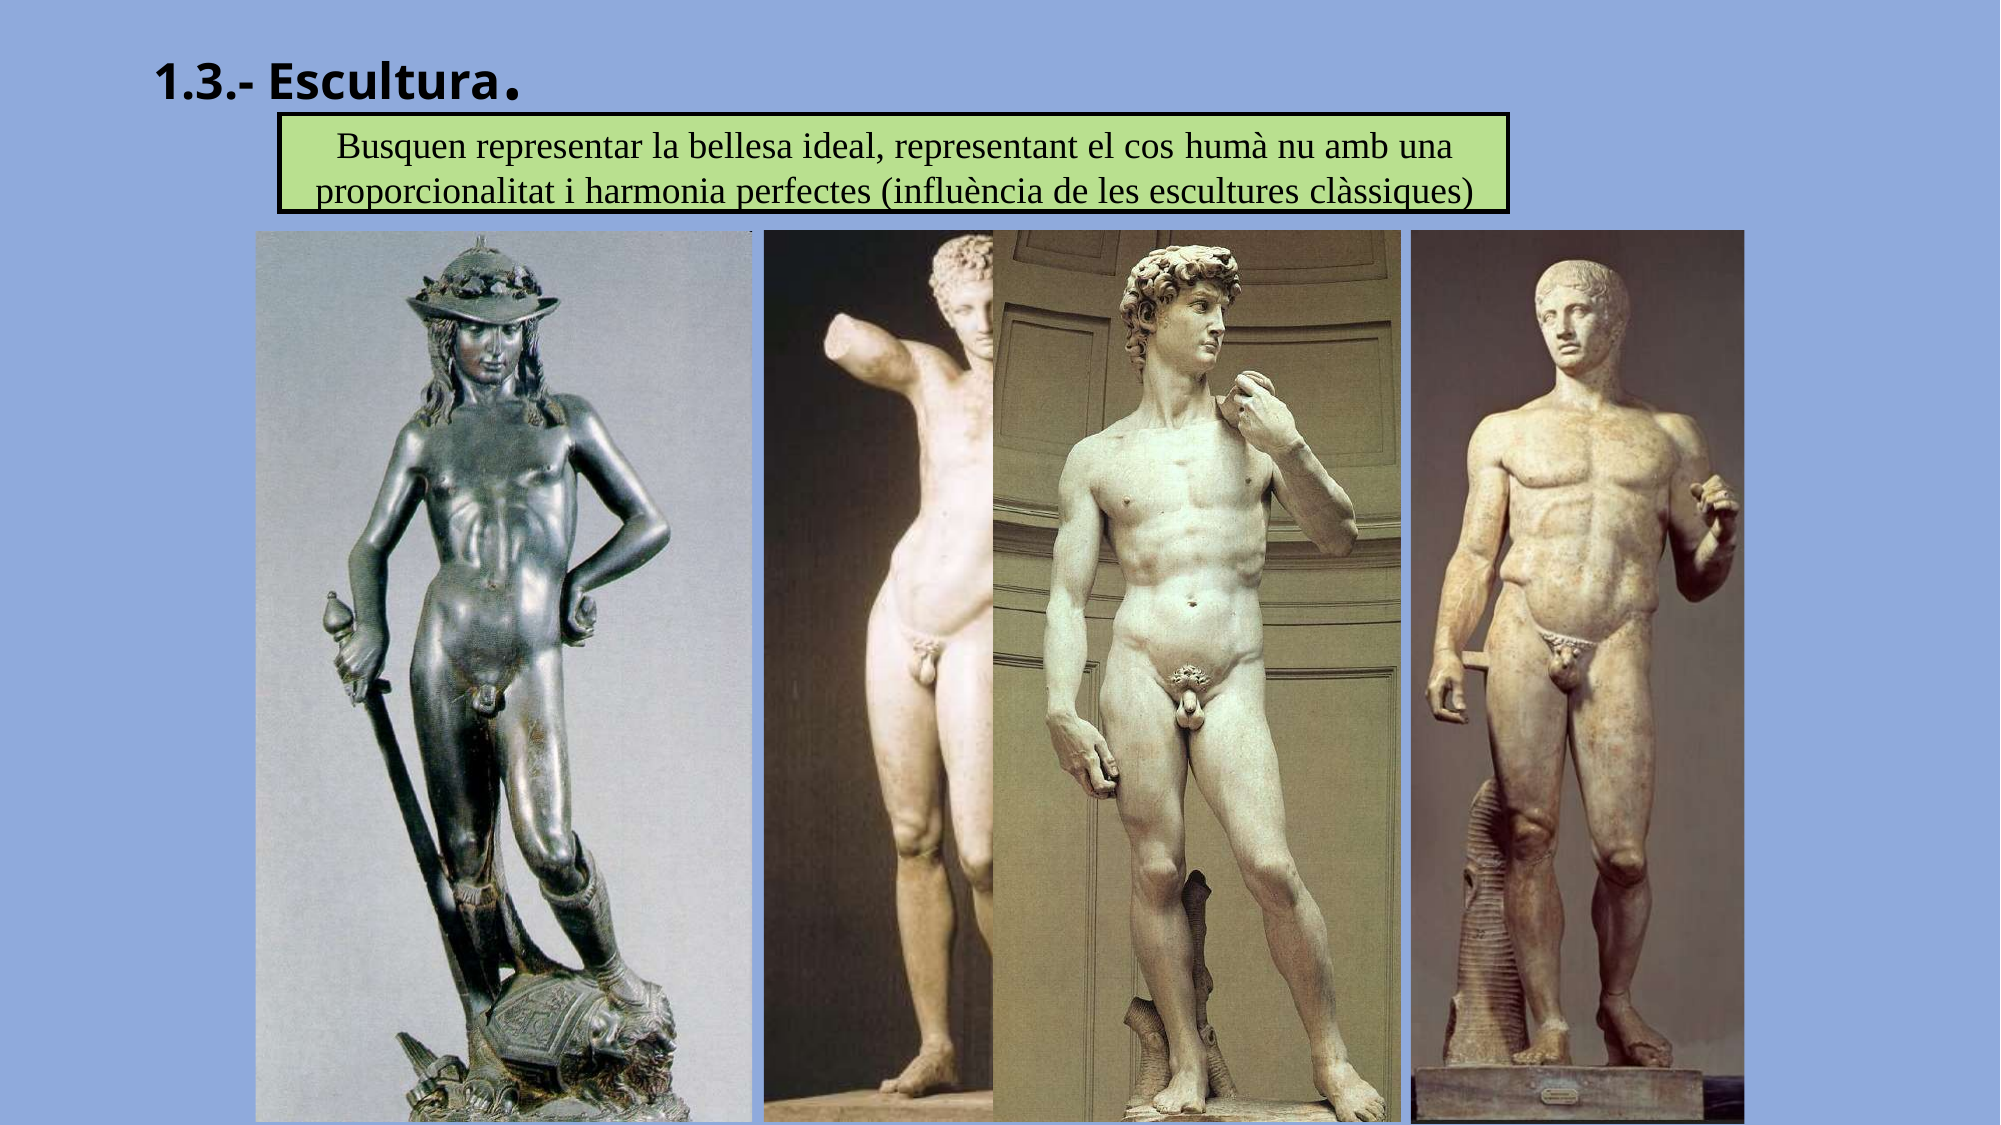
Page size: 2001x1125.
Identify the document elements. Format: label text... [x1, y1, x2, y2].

text_box [1411, 230, 1744, 1124]
title 1.3.- Escultura. [151, 5, 1244, 119]
text_box [256, 232, 752, 1121]
text_box [764, 230, 1401, 1121]
text_box Busquen representar la bellesa ideal, representant el cos humà nu amb una proporcionalitat i harmonia perfectes (influència de les escultures clàssiques) [279, 113, 1509, 212]
